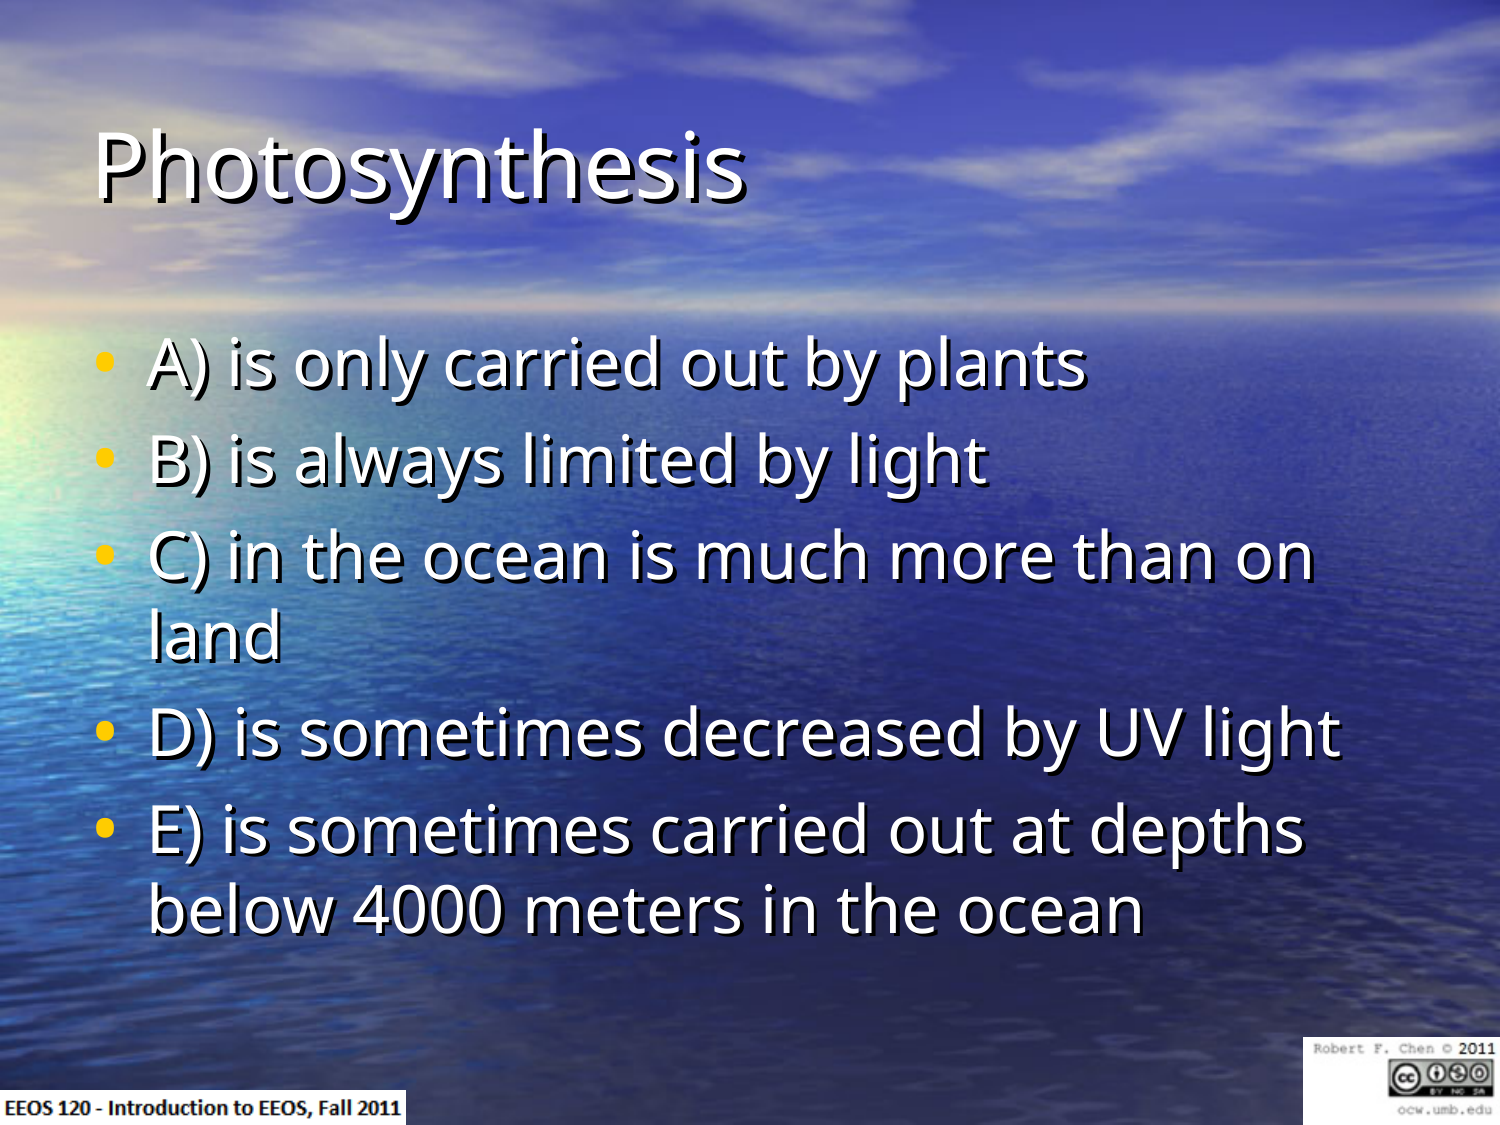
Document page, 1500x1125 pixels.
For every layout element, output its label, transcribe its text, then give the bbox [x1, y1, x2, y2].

title Photosynthesis [75, 47, 1426, 276]
picture [0, 0, 1500, 1125]
list A) is only carried out by plants B) is always limited by light C) in the ocean is much more than on land D) is sometimes decreased by UV light E) is sometimes carried out at depths below 4000 meters in the ocean [75, 312, 1426, 988]
